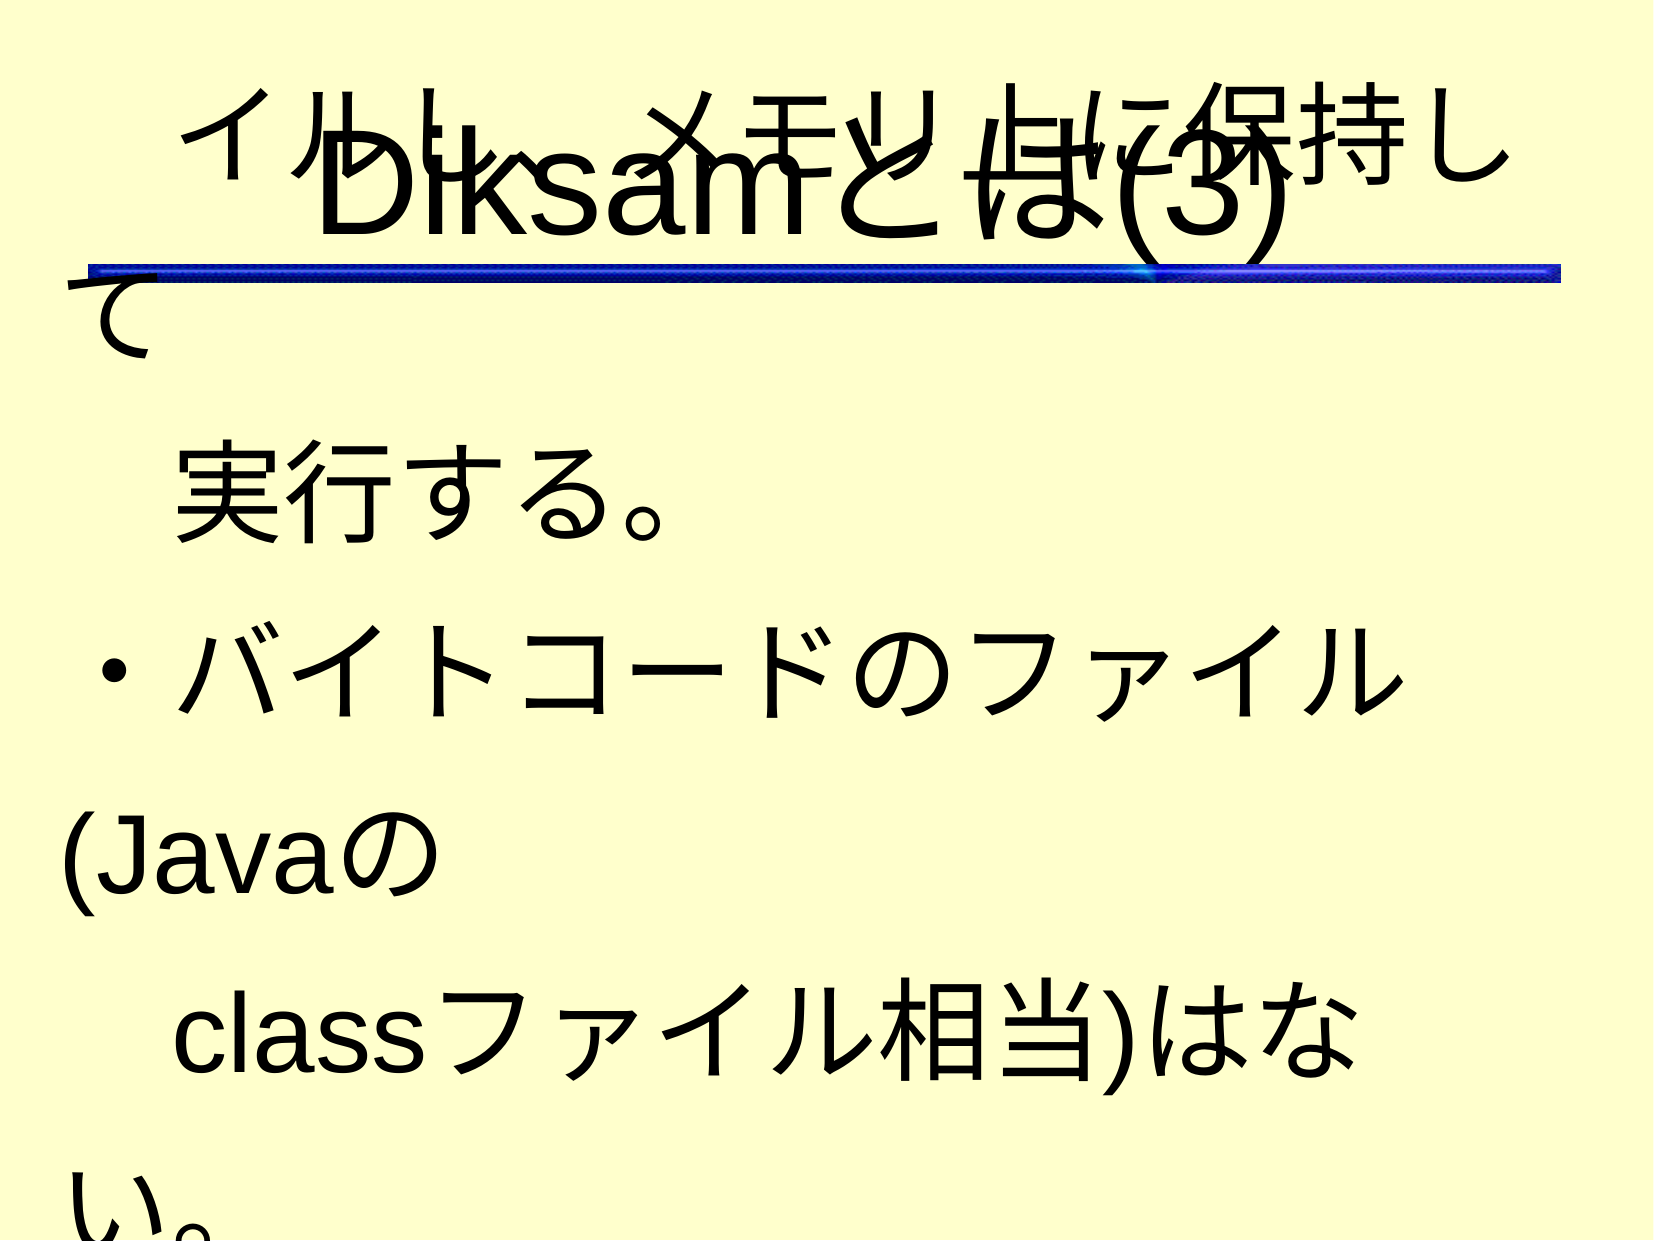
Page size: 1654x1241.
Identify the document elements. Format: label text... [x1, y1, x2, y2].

title ・ソースをバイトコードにコンパ イルし、メモリ上に保持して 実行する。 ・バイトコードのファイル(Javaの classファイル相当)はない。 →単なる手抜き(ベリファイヤ 作るのむつかしい) [59, 282, 1565, 1211]
picture [88, 264, 1561, 282]
title Diksamとは(3) [59, 73, 1548, 266]
